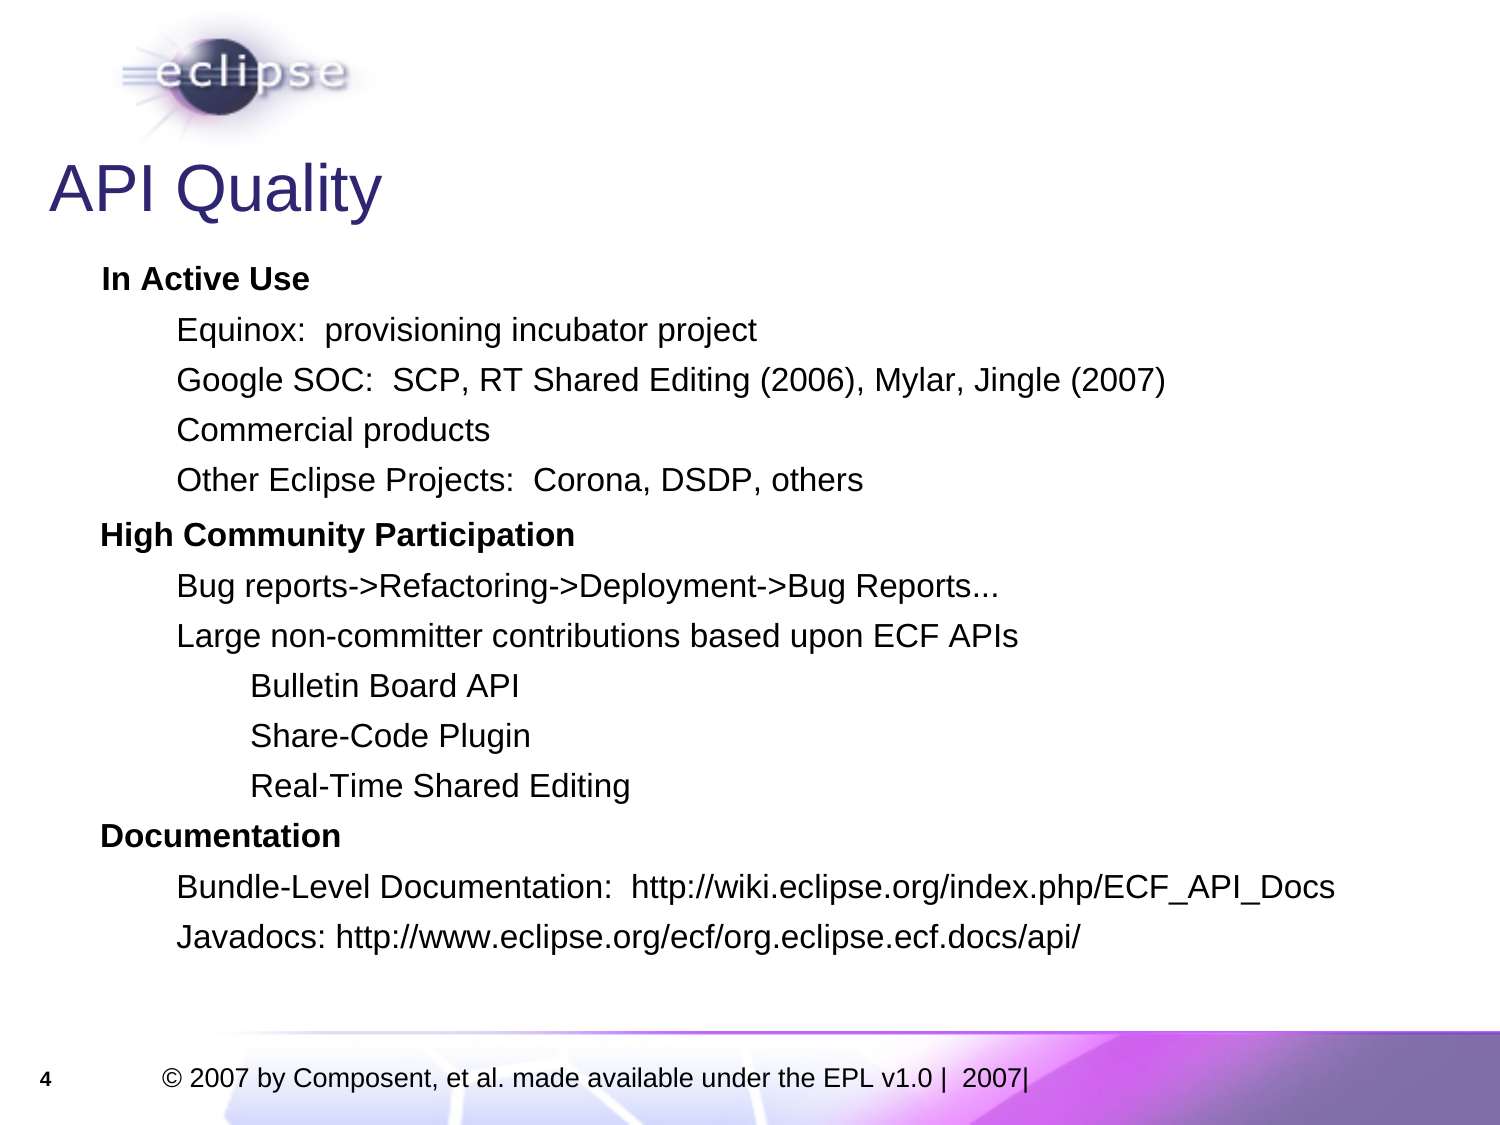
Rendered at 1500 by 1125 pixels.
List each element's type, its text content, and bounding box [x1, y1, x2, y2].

picture [92, 1031, 1500, 1125]
title API Quality [34, 149, 1388, 241]
picture [87, 12, 389, 147]
list In Active Use Equinox: provisioning incubator project Google SOC: SCP, RT Shared Editing (2006), Mylar, Jingle (2007) Commercial products Other Eclipse Projects: Corona, DSDP, others High Community Participation Bug reports->Refactoring->Deployment->Bug Reports... Large non-committer contributions based upon ECF APIs Bulletin Board API Share-Code Plugin Real-Time Shared Editing Documentation Bundle-Level Documentation: http://wiki.eclipse.org/index.php/ECF_API_Docs Javadocs: http://www.eclipse.org/ecf/org.eclipse.ecf.docs/api/ [85, 252, 1399, 1033]
